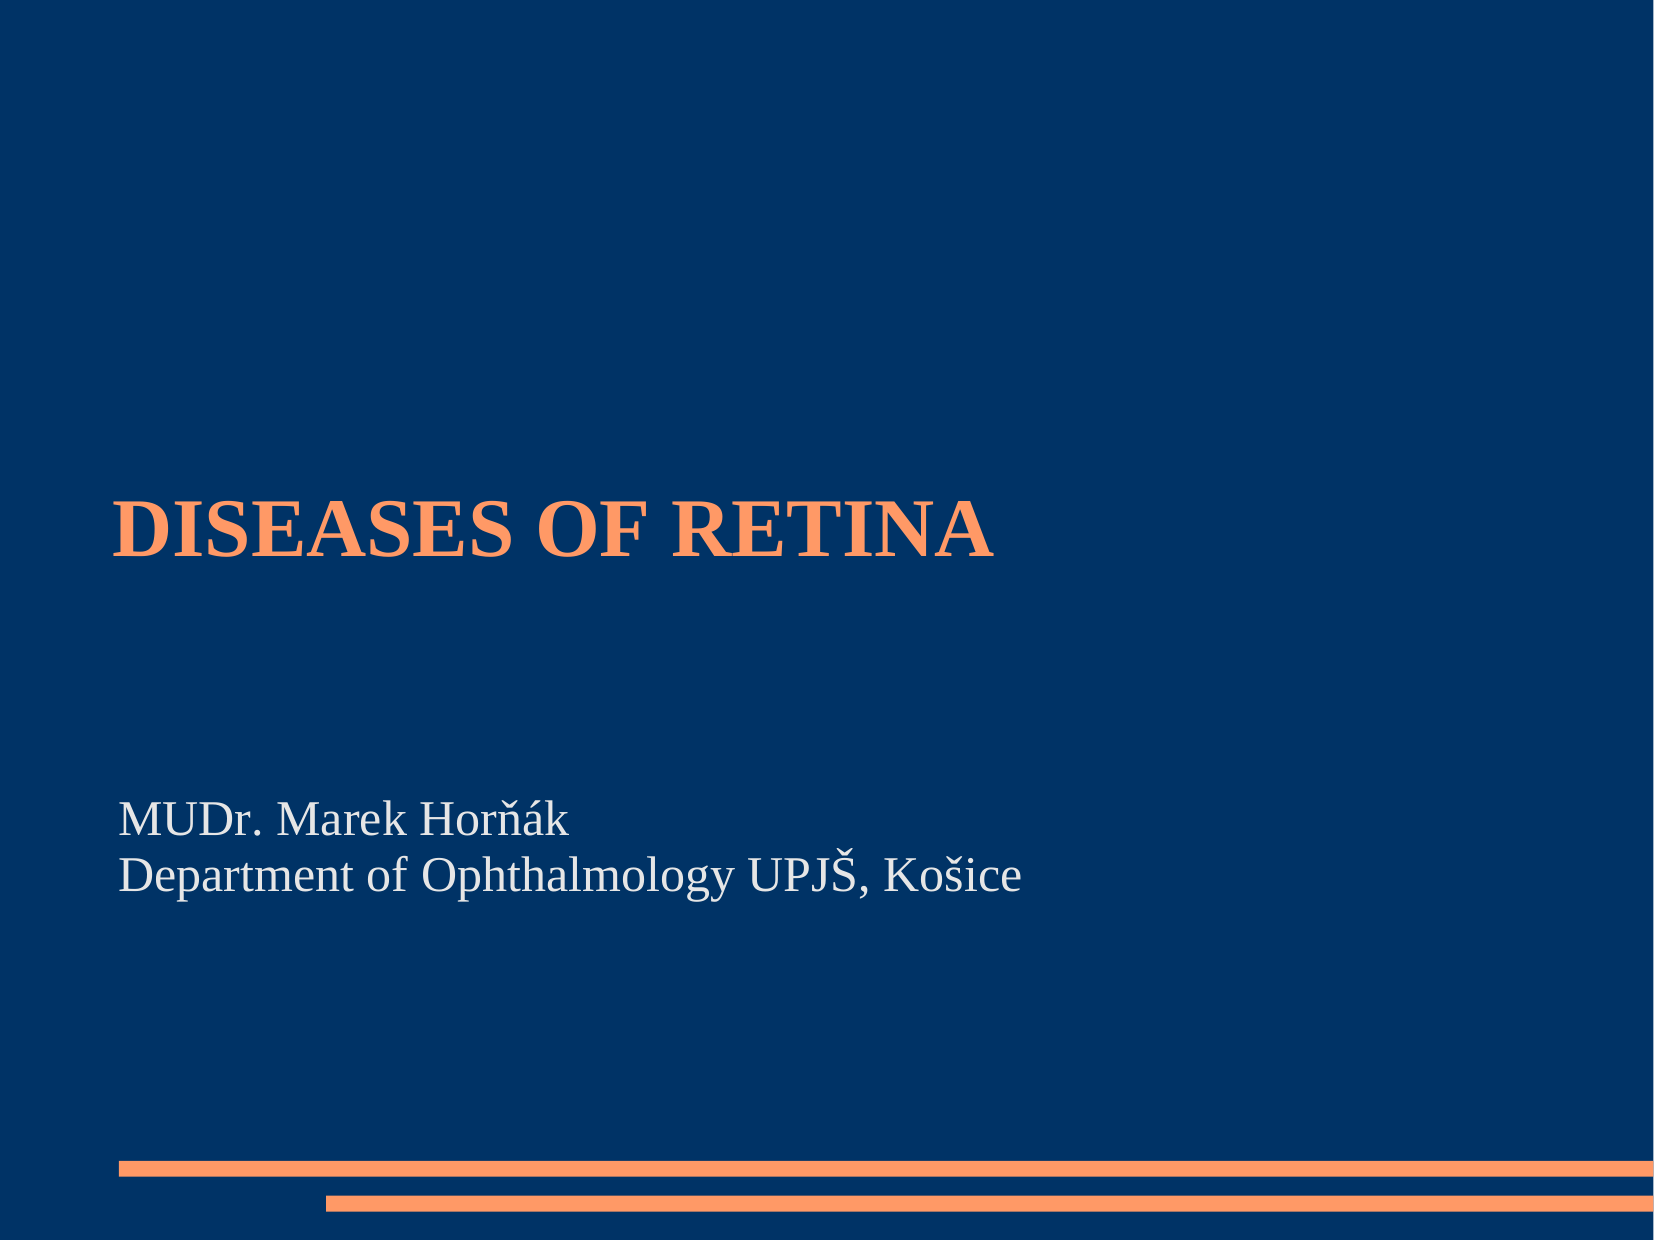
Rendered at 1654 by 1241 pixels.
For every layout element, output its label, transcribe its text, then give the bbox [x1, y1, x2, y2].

title DISEASES OF RETINA [70, 425, 1560, 633]
list MUDr. Marek Horňák Department of Ophthalmology UPJŠ, Košice [47, 791, 1536, 1040]
